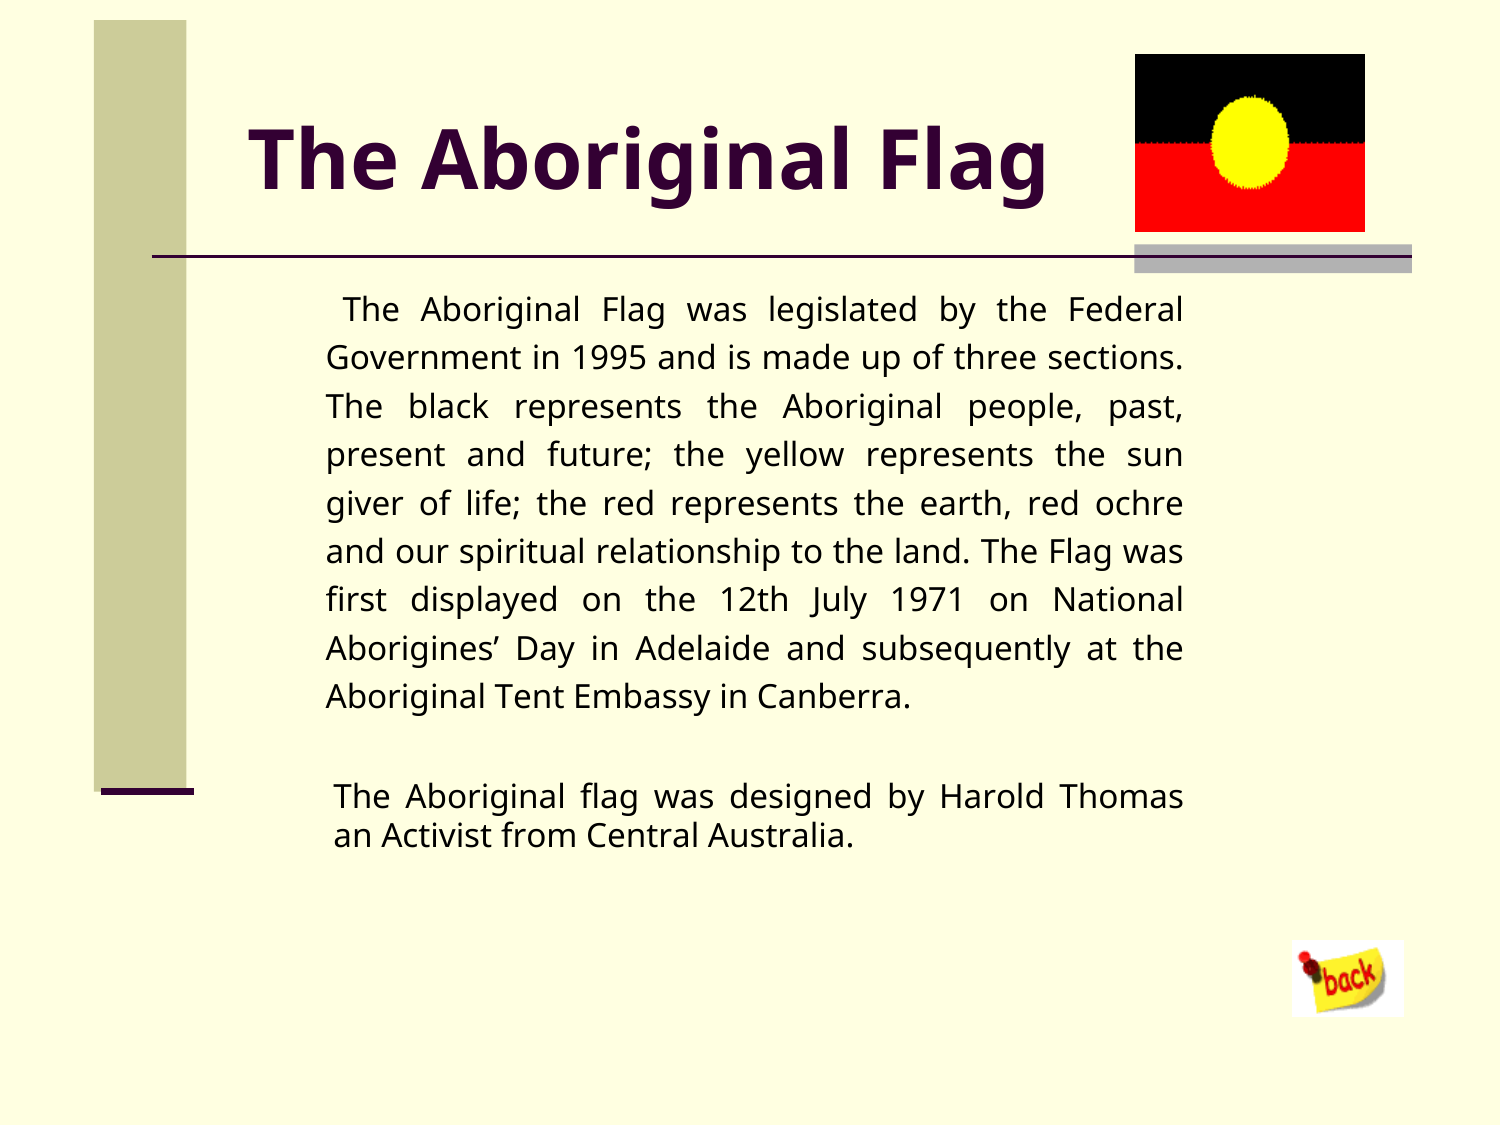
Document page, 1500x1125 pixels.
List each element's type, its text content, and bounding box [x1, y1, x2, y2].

list The Aboriginal Flag was legislated by the Federal Government in 1995 and is made up of three sections. The black represents the Aboriginal people, past, present and future; the yellow represents the sun giver of life; the red represents the earth, red ochre and our spiritual relationship to the land. The Flag was first displayed on the 12th July 1971 on National Aborigines’ Day in Adelaide and subsequently at the Aboriginal Tent Embassy in Canberra. The Aboriginal flag was designed by Harold Thomas an Activist from Central Australia. [254, 268, 1201, 886]
picture [1292, 940, 1404, 1017]
picture [1135, 54, 1365, 232]
title The Aboriginal Flag [232, 64, 1412, 245]
